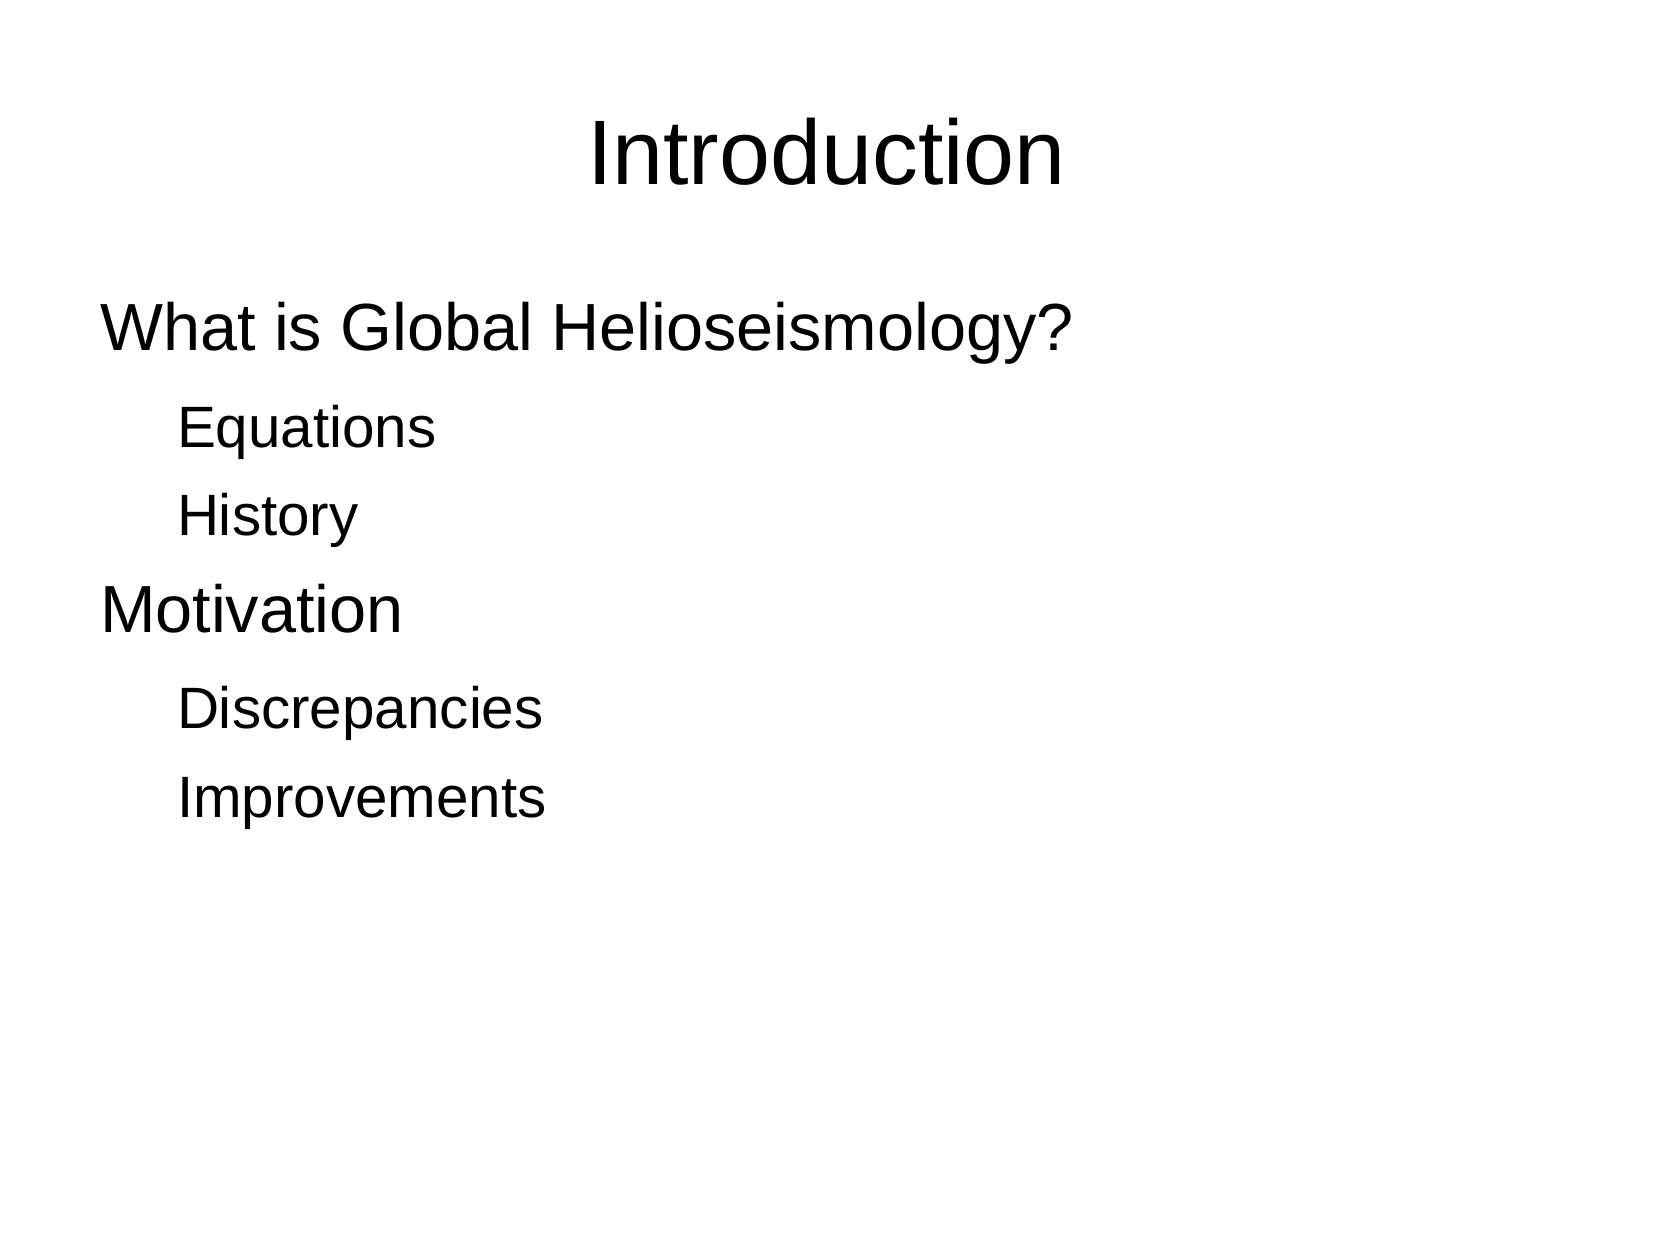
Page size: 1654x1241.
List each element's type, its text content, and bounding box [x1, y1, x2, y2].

list What is Global Helioseismology? Equations History Motivation Discrepancies Improvements [82, 290, 1571, 1094]
title Introduction [82, 49, 1571, 257]
